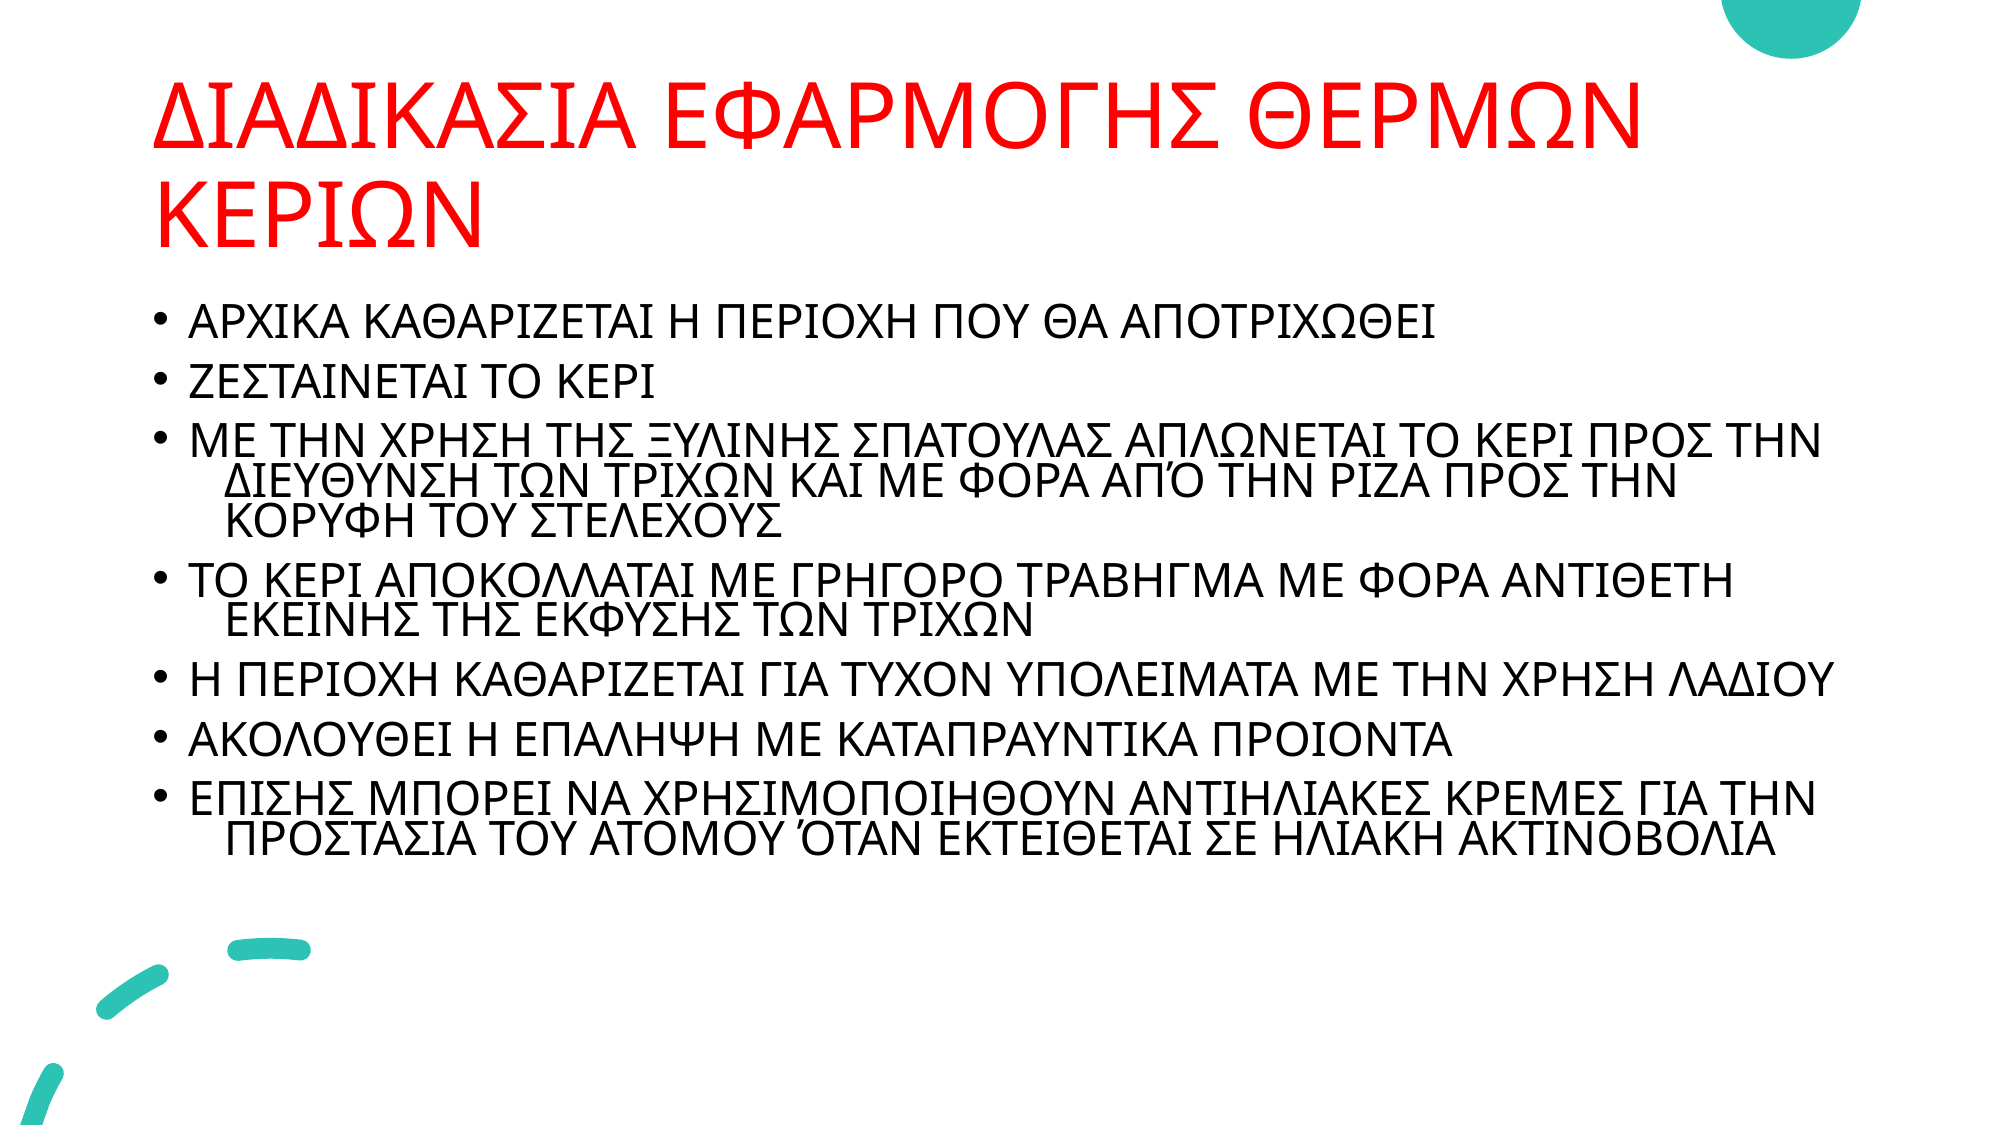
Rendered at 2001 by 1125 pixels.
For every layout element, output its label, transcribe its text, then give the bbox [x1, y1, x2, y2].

title ΔΙΑΔΙΚΑΣΙΑ ΕΦΑΡΜΟΓΗΣ ΘΕΡΜΩΝ ΚΕΡΙΩΝ [137, 59, 1863, 278]
list ΑΡΧΙΚΑ ΚΑΘΑΡΙΖΕΤΑΙ Η ΠΕΡΙΟΧΗ ΠΟΥ ΘΑ ΑΠΟΤΡΙΧΩΘΕΙ ΖΕΣΤΑΙΝΕΤΑΙ ΤΟ ΚΕΡΙ ΜΕ ΤΗΝ ΧΡΗΣΗ ΤΗΣ ΞΥΛΙΝΗΣ ΣΠΑΤΟΥΛΑΣ ΑΠΛΩΝΕΤΑΙ ΤΟ ΚΕΡΙ ΠΡΟΣ ΤΗΝ ΔΙΕΥΘΥΝΣΗ ΤΩΝ ΤΡΙΧΩΝ ΚΑΙ ΜΕ ΦΟΡΑ ΑΠΌ ΤΗΝ ΡΙΖΑ ΠΡΟΣ ΤΗΝ ΚΟΡΥΦΗ ΤΟΥ ΣΤΕΛΕΧΟΥΣ ΤΟ ΚΕΡΙ ΑΠΟΚΟΛΛΑΤΑΙ ΜΕ ΓΡΗΓΟΡΟ ΤΡΑΒΗΓΜΑ ΜΕ ΦΟΡΑ ΑΝΤΙΘΕΤΗ ΕΚΕΙΝΗΣ ΤΗΣ ΕΚΦΥΣΗΣ ΤΩΝ ΤΡΙΧΩΝ Η ΠΕΡΙΟΧΗ ΚΑΘΑΡΙΖΕΤΑΙ ΓΙΑ ΤΥΧΟΝ ΥΠΟΛΕΙΜΑΤΑ ΜΕ ΤΗΝ ΧΡΗΣΗ ΛΑΔΙΟΥ ΑΚΟΛΟΥΘΕΙ Η ΕΠΑΛΗΨΗ ΜΕ ΚΑΤΑΠΡΑΥΝΤΙΚΑ ΠΡΟΙΟΝΤΑ ΕΠΙΣΗΣ ΜΠΟΡΕΙ ΝΑ ΧΡΗΣΙΜΟΠΟΙΗΘΟΥΝ ΑΝΤΙΗΛΙΑΚΕΣ ΚΡΕΜΕΣ ΓΙΑ ΤΗΝ ΠΡΟΣΤΑΣΙΑ ΤΟΥ ΑΤΟΜΟΥ ΌΤΑΝ ΕΚΤΕΙΘΕΤΑΙ ΣΕ ΗΛΙΑΚΗ ΑΚΤΙΝΟΒΟΛΙΑ [137, 299, 1863, 933]
